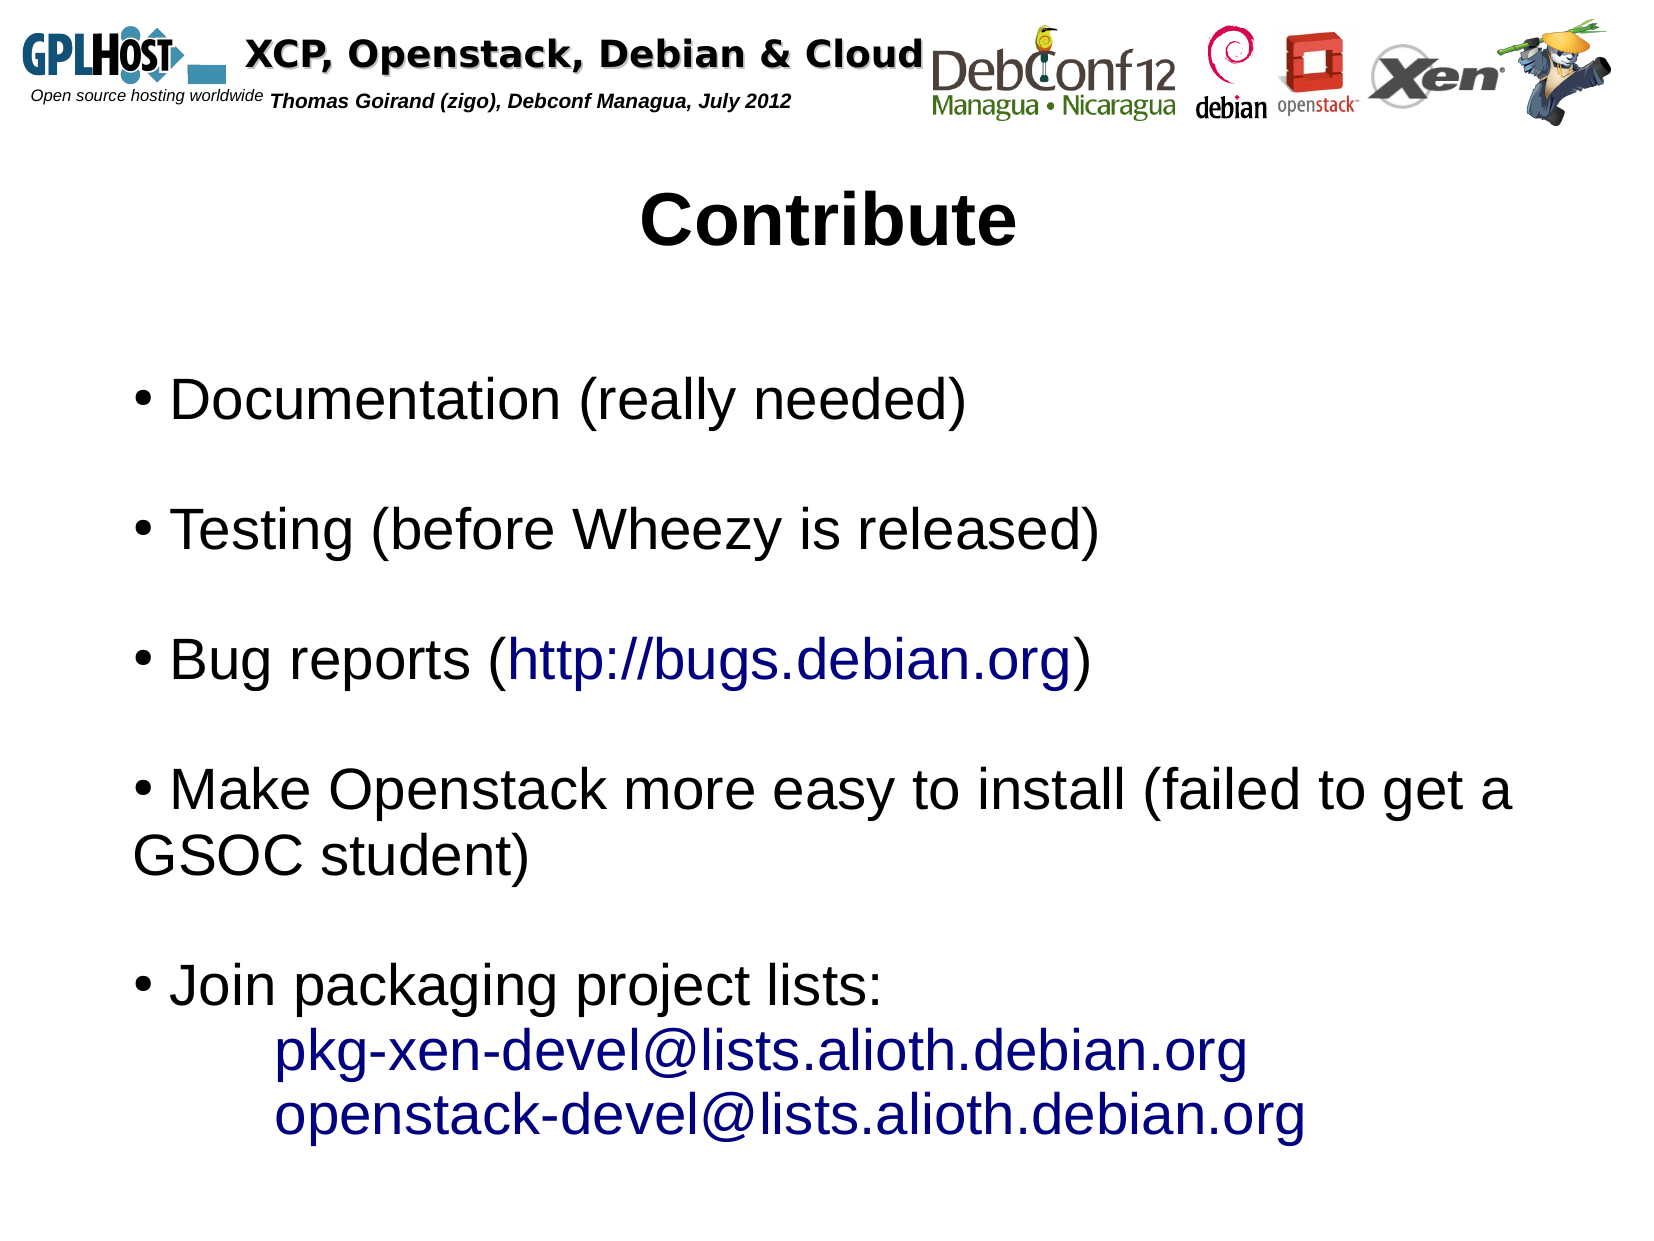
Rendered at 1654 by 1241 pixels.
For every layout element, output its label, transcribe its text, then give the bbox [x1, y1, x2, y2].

picture [1271, 24, 1364, 121]
picture [933, 25, 1175, 121]
picture [21, 19, 226, 89]
text_box Contribute [103, 170, 1556, 269]
text_box Documentation (really needed) Testing (before Wheezy is released) Bug reports (http://bugs.debian.org) Make Openstack more easy to install (failed to get a GSOC student) Join packaging project lists: pkg-xen-devel@lists.alioth.debian.org openstack-devel@lists.alioth.debian.org [118, 359, 1623, 1155]
picture [1497, 19, 1611, 126]
